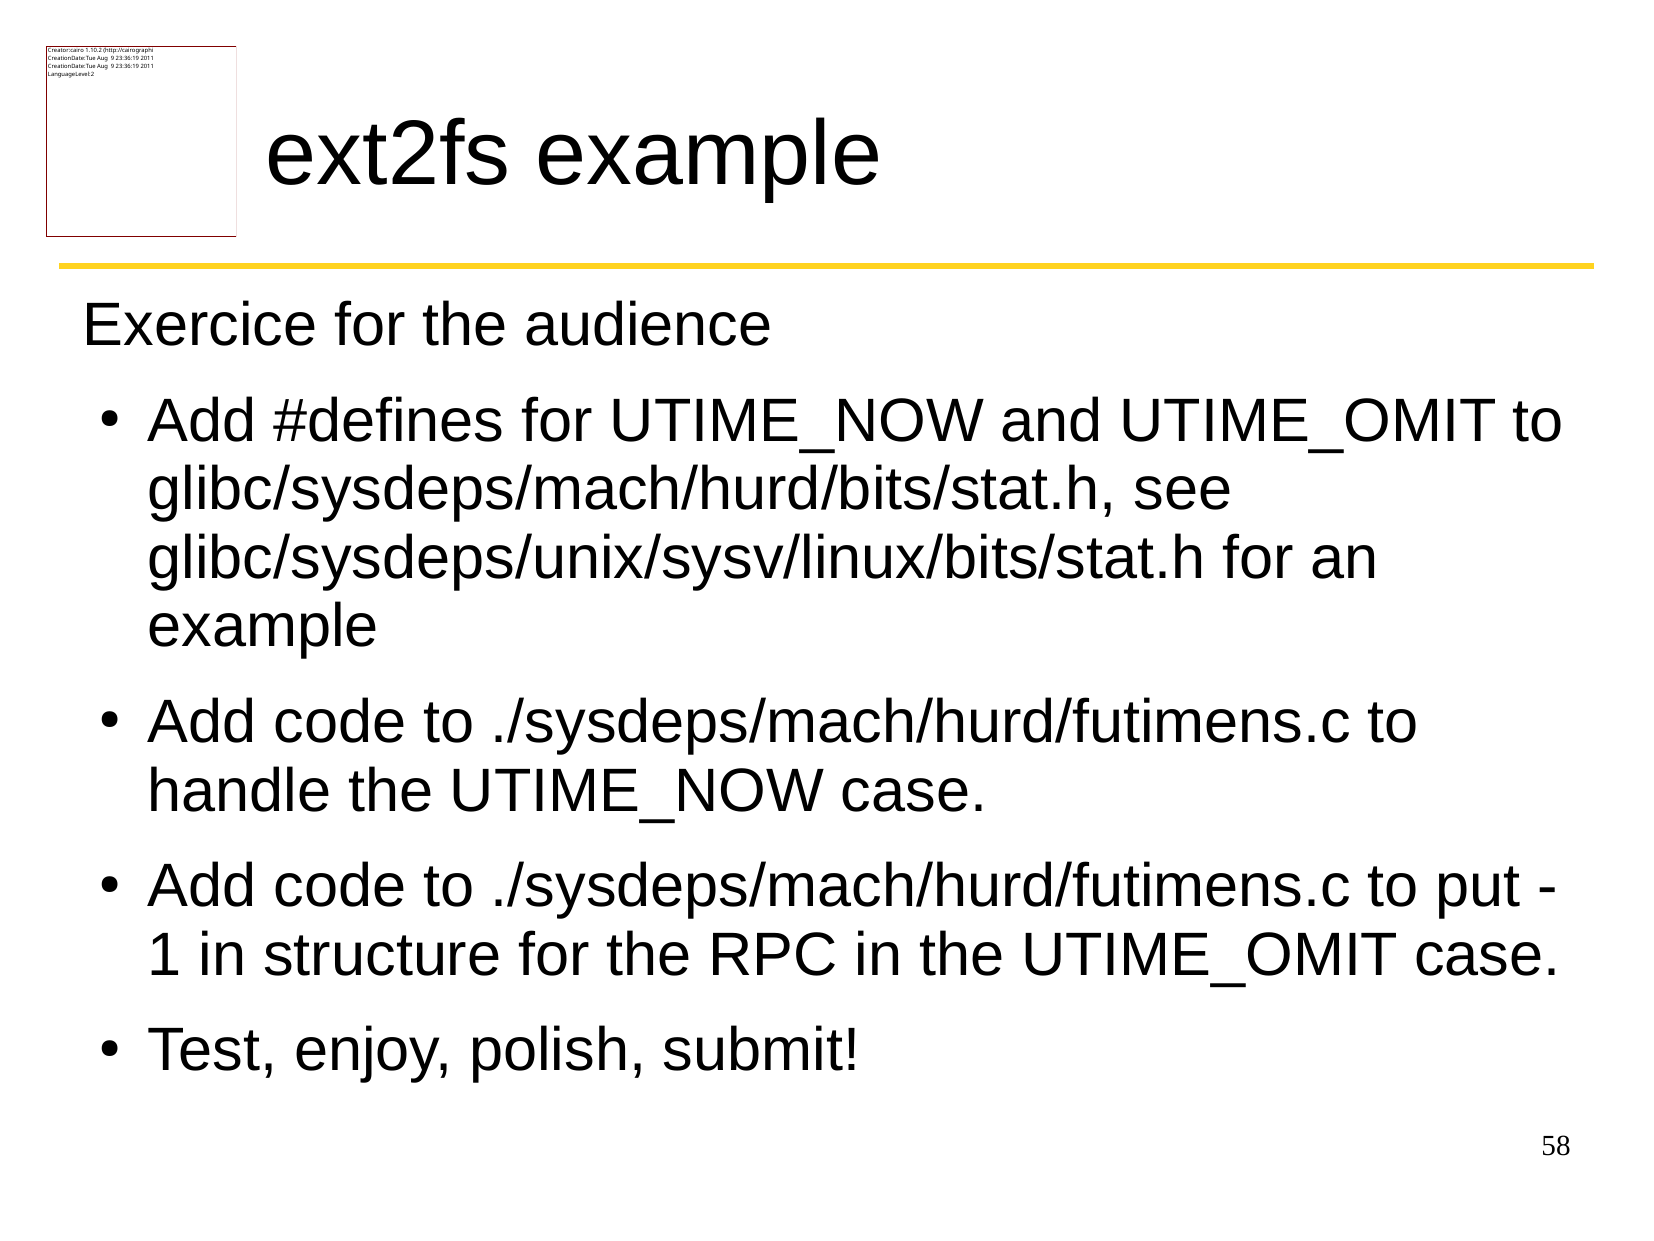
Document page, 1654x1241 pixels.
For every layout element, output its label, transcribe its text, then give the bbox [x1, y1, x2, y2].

list Exercice for the audience Add #defines for UTIME_NOW and UTIME_OMIT to glibc/sysdeps/mach/hurd/bits/stat.h, see glibc/sysdeps/unix/sysv/linux/bits/stat.h for an example Add code to ./sysdeps/mach/hurd/futimens.c to handle the UTIME_NOW case. Add code to ./sysdeps/mach/hurd/futimens.c to put -1 in structure for the RPC in the UTIME_OMIT case. Test, enjoy, polish, submit! [82, 290, 1571, 1152]
title ext2fs example [265, 49, 1571, 257]
